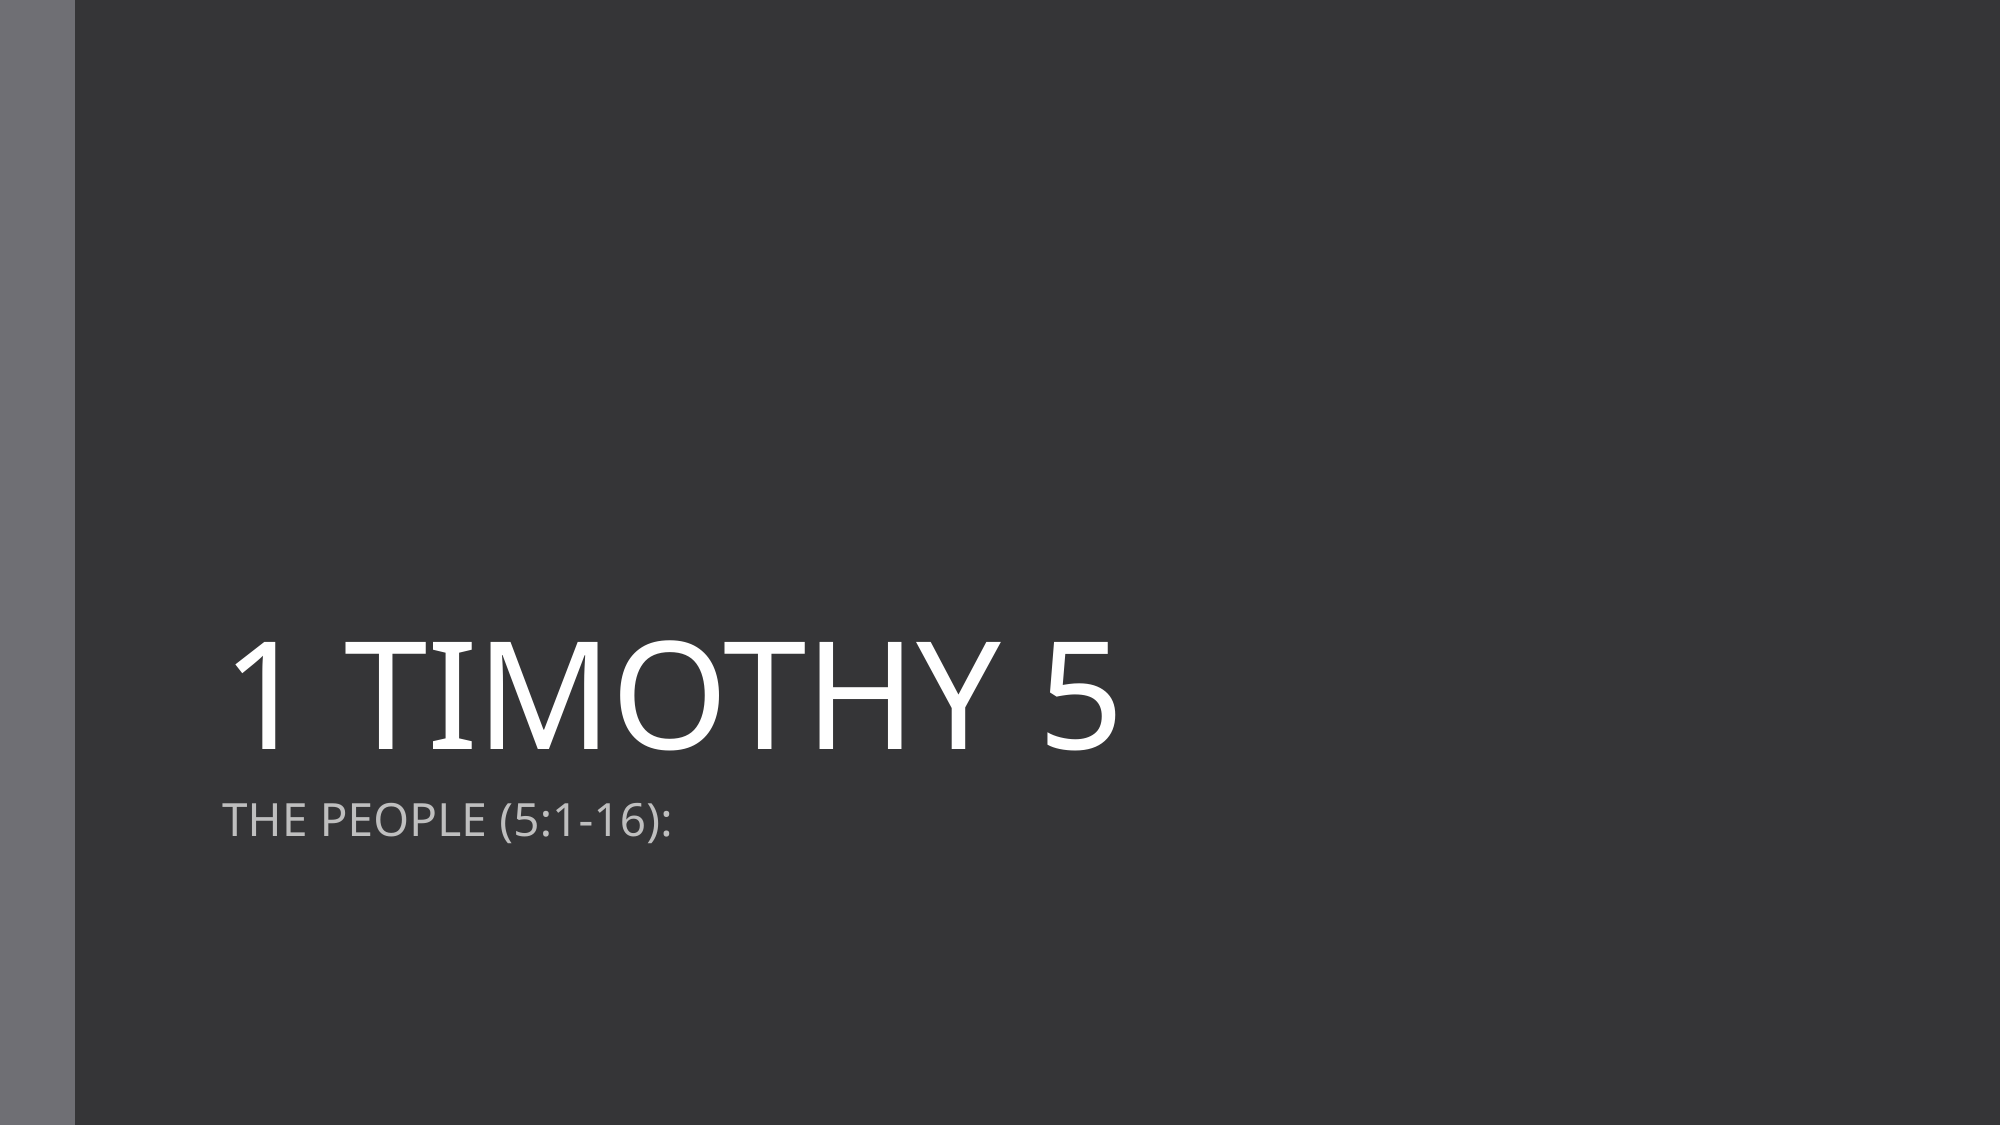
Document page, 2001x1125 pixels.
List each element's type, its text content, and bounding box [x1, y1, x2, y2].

title 1 TIMOTHY 5 [206, 124, 1752, 787]
subtitle THE PEOPLE (5:1-16): [206, 787, 1752, 1066]
